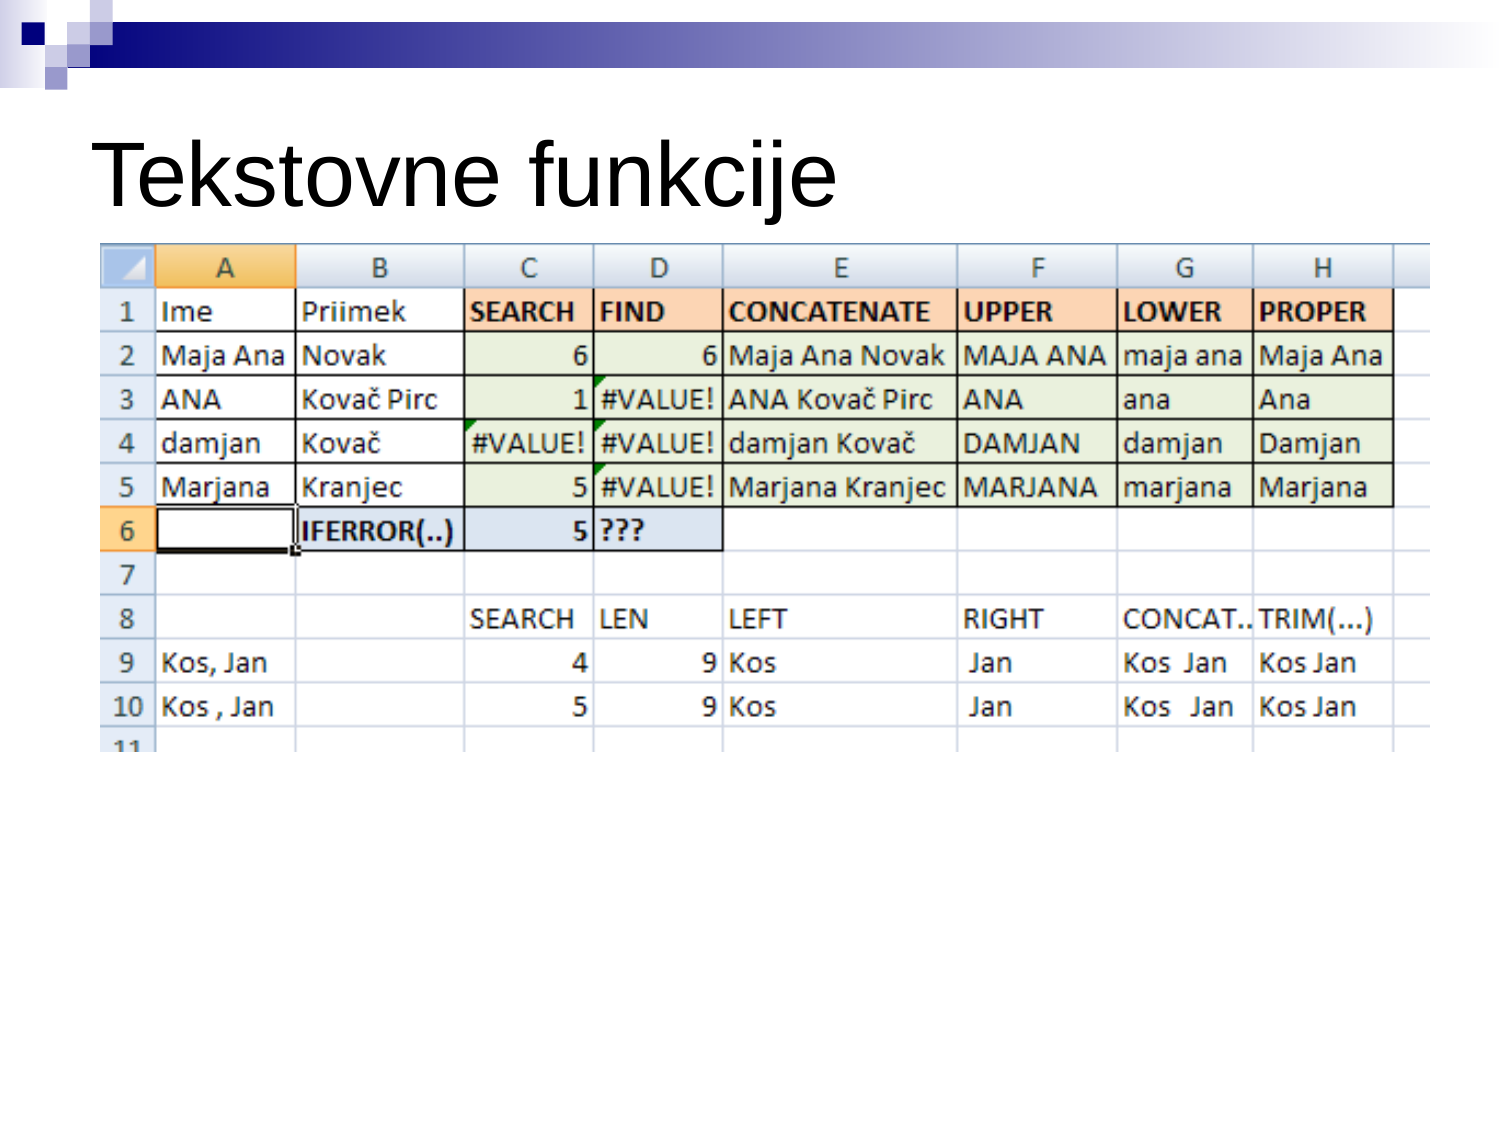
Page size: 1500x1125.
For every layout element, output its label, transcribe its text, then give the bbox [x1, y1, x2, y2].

title Tekstovne funkcije [75, 105, 1425, 235]
picture [100, 243, 1430, 752]
